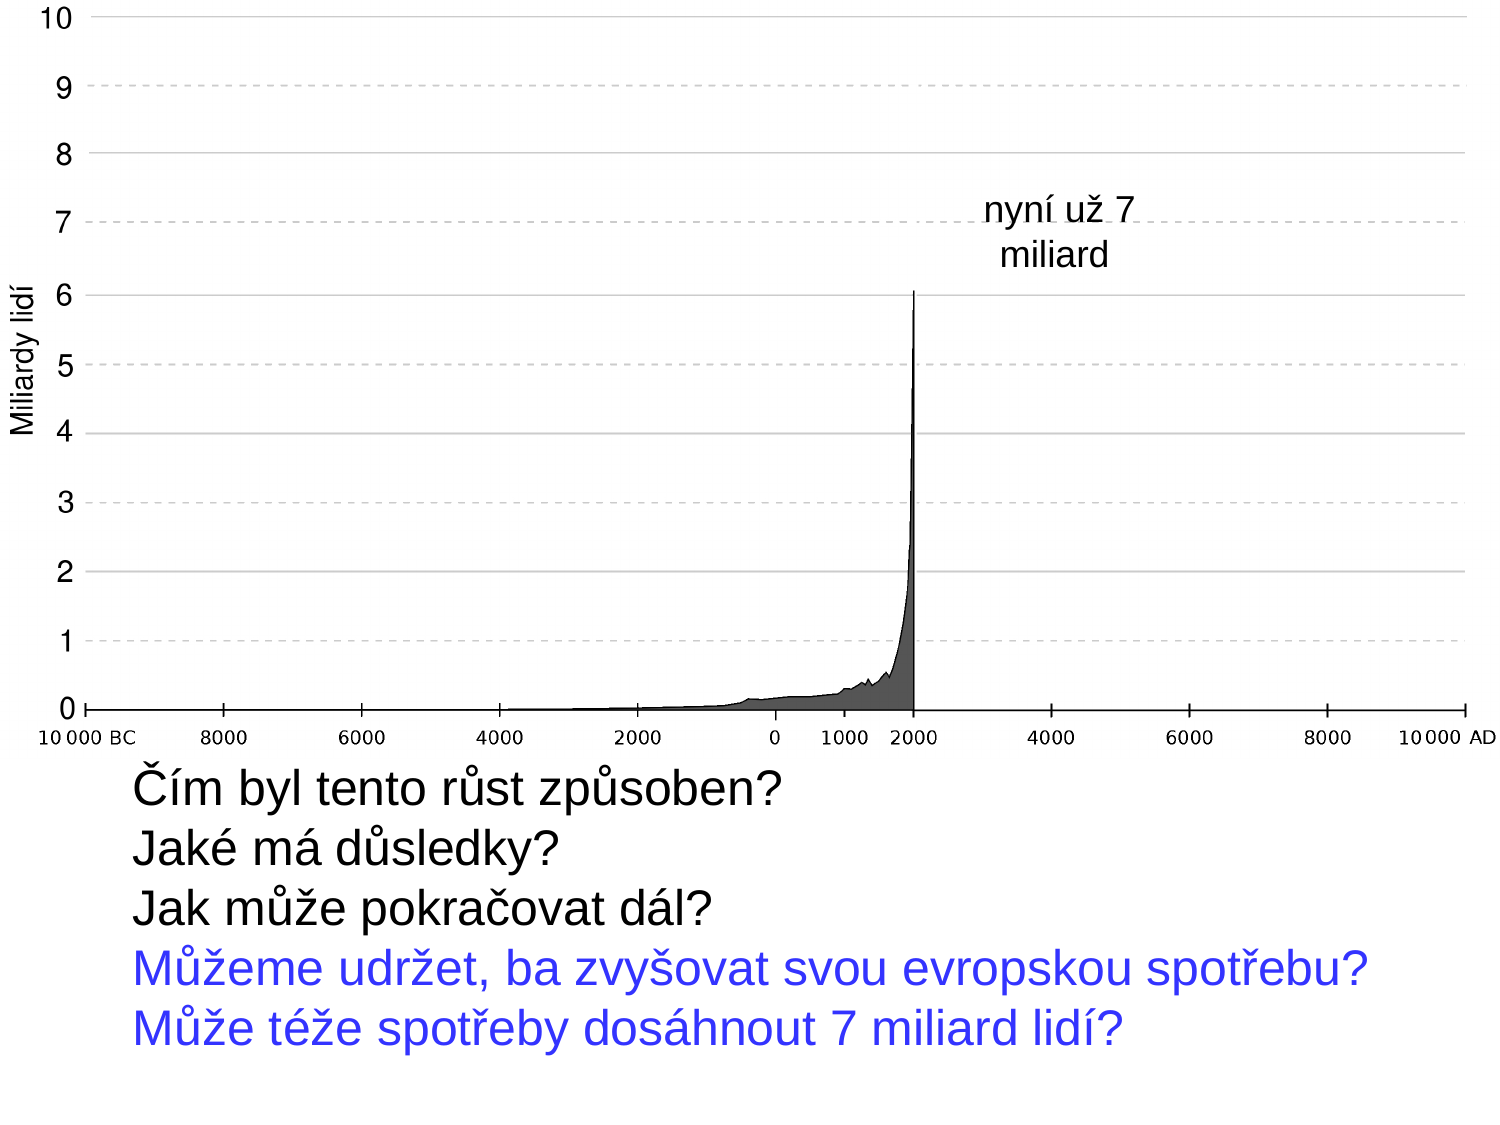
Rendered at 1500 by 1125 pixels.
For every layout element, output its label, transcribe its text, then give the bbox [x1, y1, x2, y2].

text_box Čím byl tento růst způsoben? Jaké má důsledky? Jak může pokračovat dál? Můžeme udržet, ba zvyšovat svou evropskou spotřebu? Může téže spotřeby dosáhnout 7 miliard lidí? [118, 748, 1385, 1125]
picture [0, 0, 1500, 759]
text_box nyní už 7 miliard [898, 177, 1211, 282]
